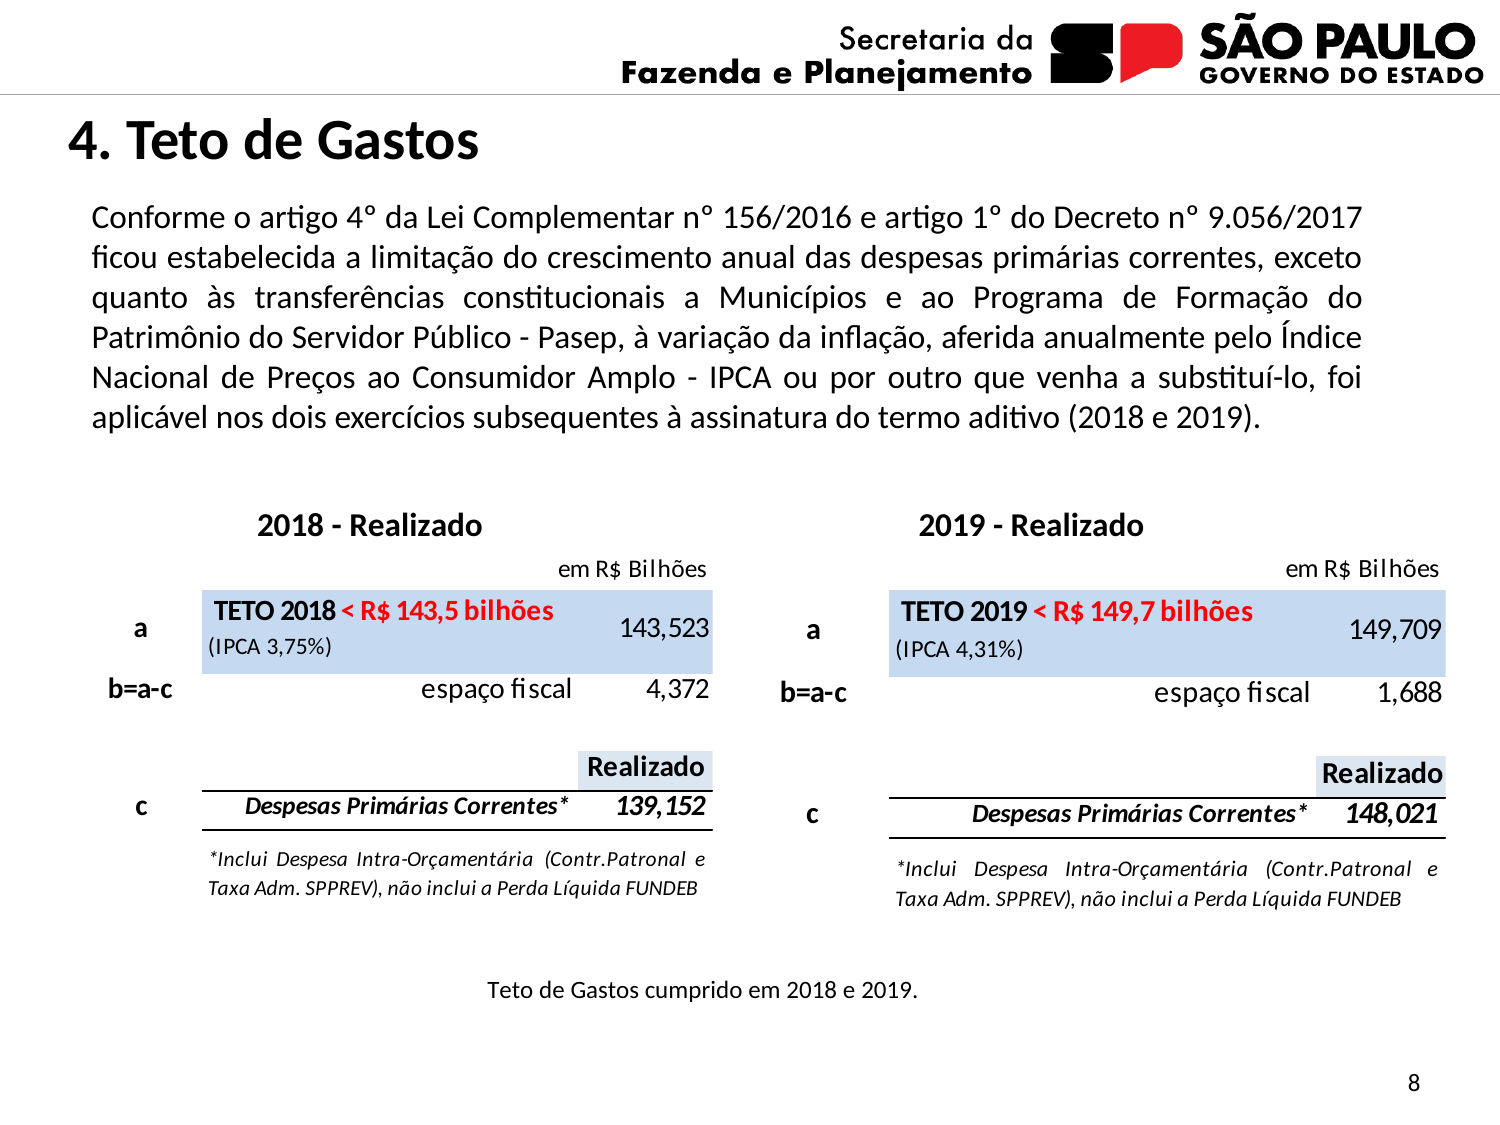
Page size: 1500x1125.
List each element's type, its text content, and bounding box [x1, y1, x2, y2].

text_box Teto de Gastos cumprido em 2018 e 2019. [472, 966, 1101, 1011]
text_box Conforme o artigo 4º da Lei Complementar nº 156/2016 e artigo 1º do Decreto nº 9.056/2017 ficou estabelecida a limitação do crescimento anual das despesas primárias correntes, exceto quanto às transferências constitucionais a Municípios e ao Programa de Formação do Patrimônio do Servidor Público - Pasep, à variação da inflação, aferida anualmente pelo Índice Nacional de Preços ao Consumidor Amplo - IPCA ou por outro que venha a substituí-lo, foi aplicável nos dois exercícios subsequentes à assinatura do termo aditivo (2018 e 2019). [76, 187, 1388, 469]
text_box 2019 - Realizado [903, 495, 1199, 549]
picture [733, 549, 1448, 941]
text_box 2018 - Realizado [242, 495, 537, 551]
picture [76, 551, 715, 929]
text_box 8 [1392, 1058, 1457, 1105]
text_box 4. Teto de Gastos [53, 93, 1235, 180]
